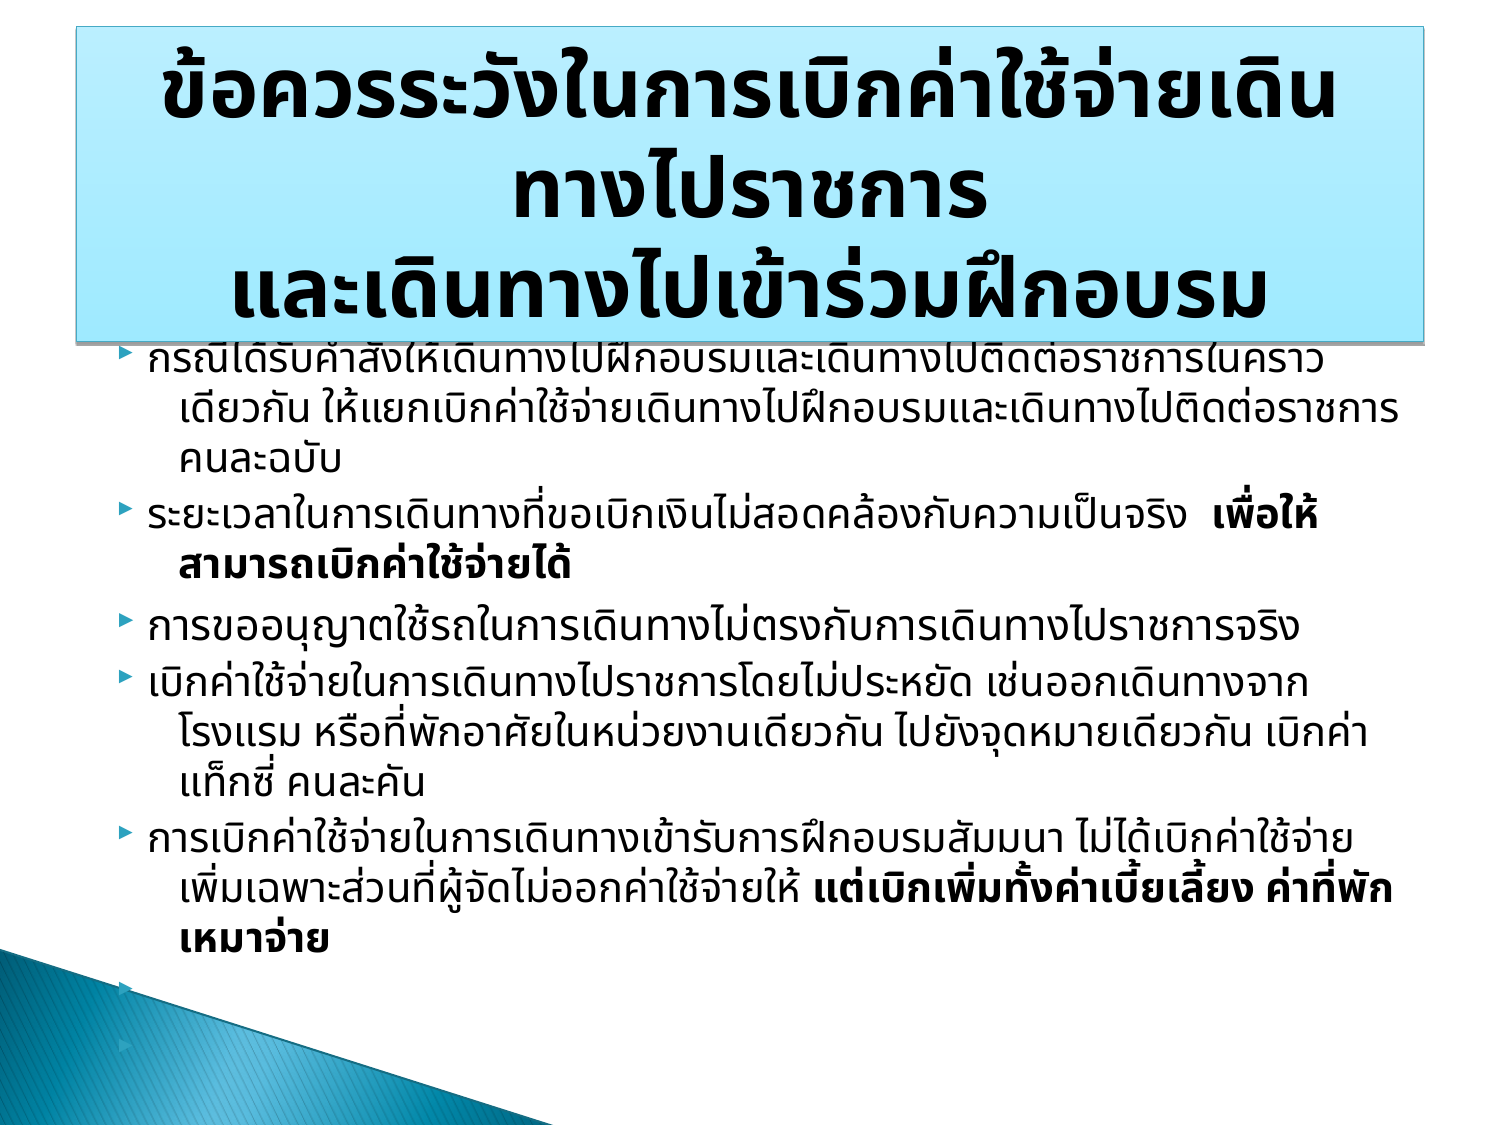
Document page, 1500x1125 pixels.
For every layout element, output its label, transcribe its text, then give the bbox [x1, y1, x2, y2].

text_box ข้อควรระวังในการเบิกค่าใช้จ่ายเดินทางไปราชการ และเดินทางไปเข้าร่วมฝึกอบรม [76, 26, 1424, 244]
list ต้องได้รับอนุมัติตัวบุคคลให้เดินทางไปราชการ และอนุมัติค่าใช้จ่ายด้วยทุกครั้ง กรณีได้รับคำสั่งให้เดินทางไปฝึกอบรมและเดินทางไปติดต่อราชการในคราวเดียวกัน ให้แยกเบิกค่าใช้จ่ายเดินทางไปฝึกอบรมและเดินทางไปติดต่อราชการคนละฉบับ ระยะเวลาในการเดินทางที่ขอเบิกเงินไม่สอดคล้องกับความเป็นจริง เพื่อให้สามารถเบิกค่าใช้จ่ายได้ การขออนุญาตใช้รถในการเดินทางไม่ตรงกับการเดินทางไปราชการจริง เบิกค่าใช้จ่ายในการเดินทางไปราชการโดยไม่ประหยัด เช่นออกเดินทางจากโรงแรม หรือที่พักอาศัยในหน่วยงานเดียวกัน ไปยังจุดหมายเดียวกัน เบิกค่า แท็กซี่ คนละคัน การเบิกค่าใช้จ่ายในการเดินทางเข้ารับการฝึกอบรมสัมมนา ไม่ได้เบิกค่าใช้จ่ายเพิ่มเฉพาะส่วนที่ผู้จัดไม่ออกค่าใช้จ่ายให้ แต่เบิกเพิ่มทั้งค่าเบี้ยเลี้ยง ค่าที่พักเหมาจ่าย [75, 267, 1426, 986]
